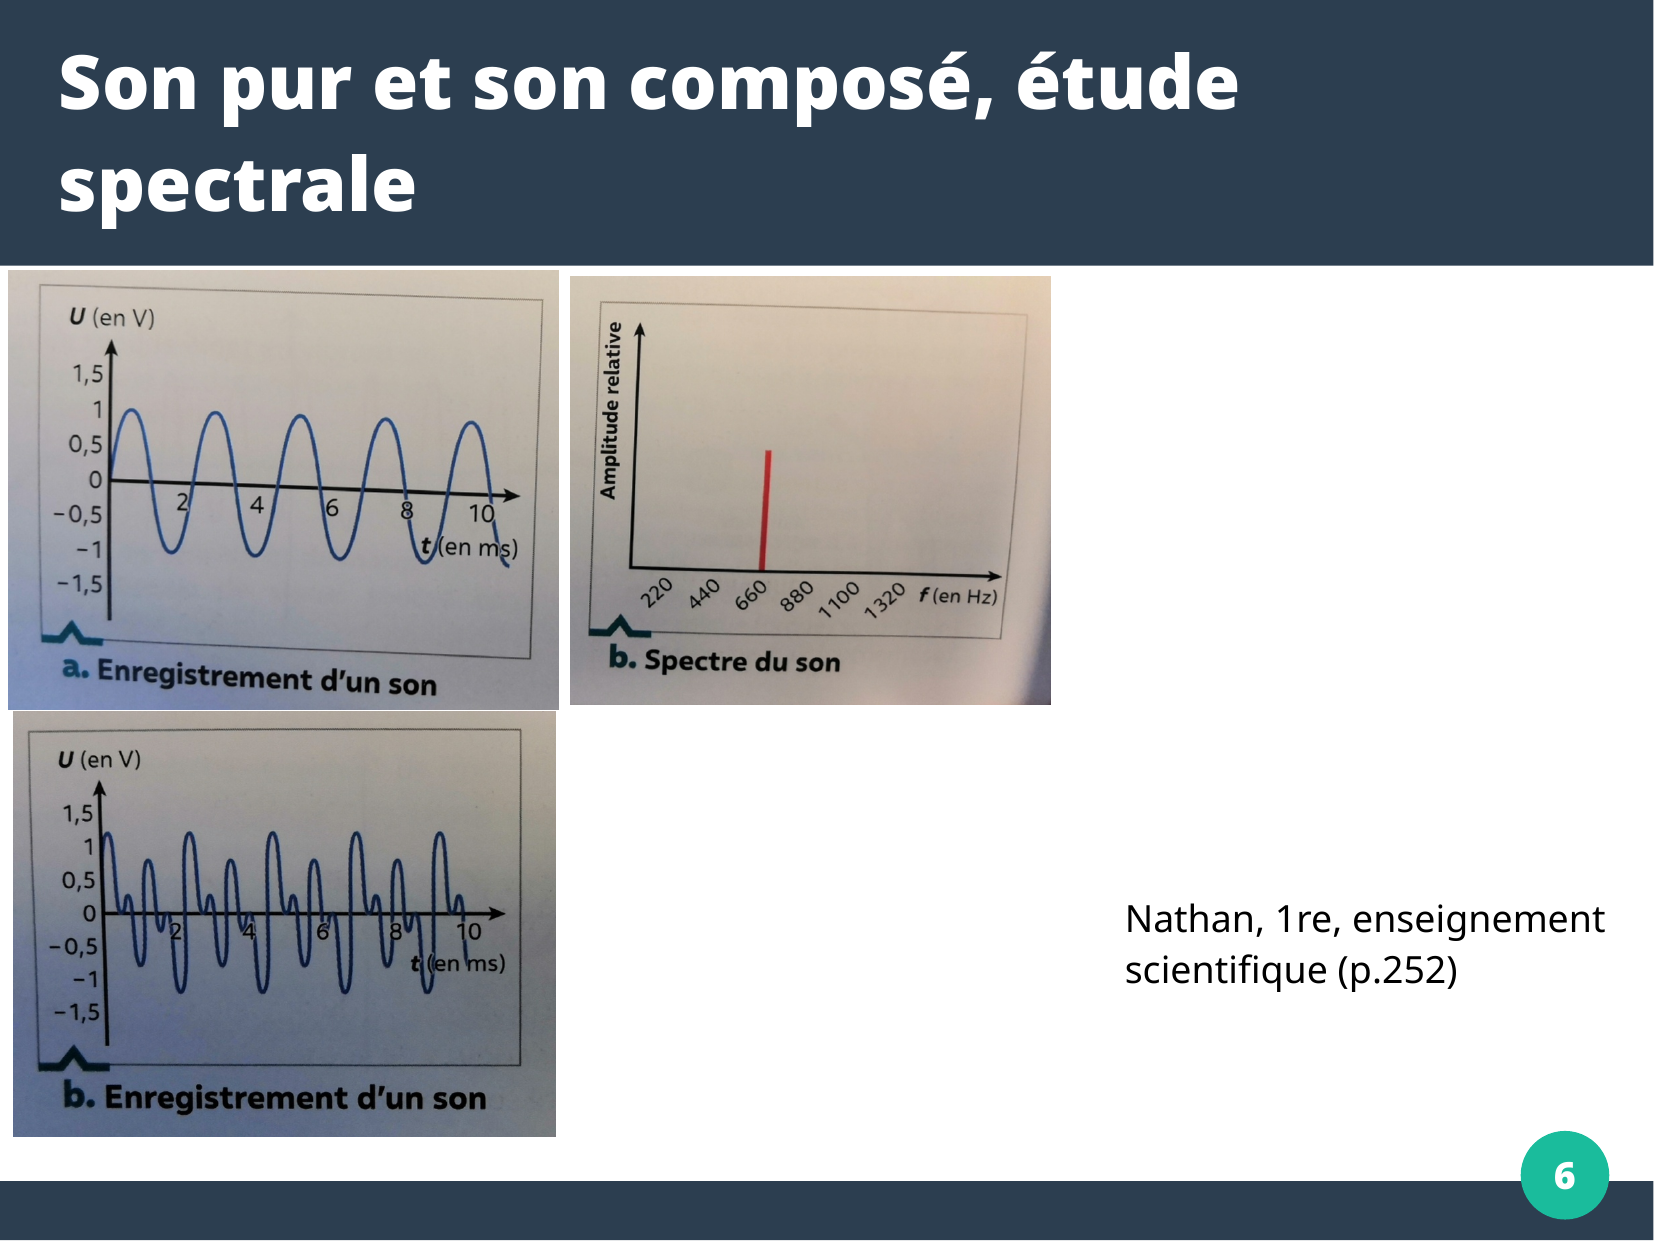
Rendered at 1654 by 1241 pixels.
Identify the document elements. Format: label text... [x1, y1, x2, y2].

text_box Nathan, 1re, enseignement scientifique (p.252) [1110, 885, 1636, 1031]
picture [570, 276, 1051, 706]
picture [13, 711, 556, 1137]
picture [8, 270, 559, 710]
title Son pur et son composé, étude spectrale [59, 52, 1595, 211]
